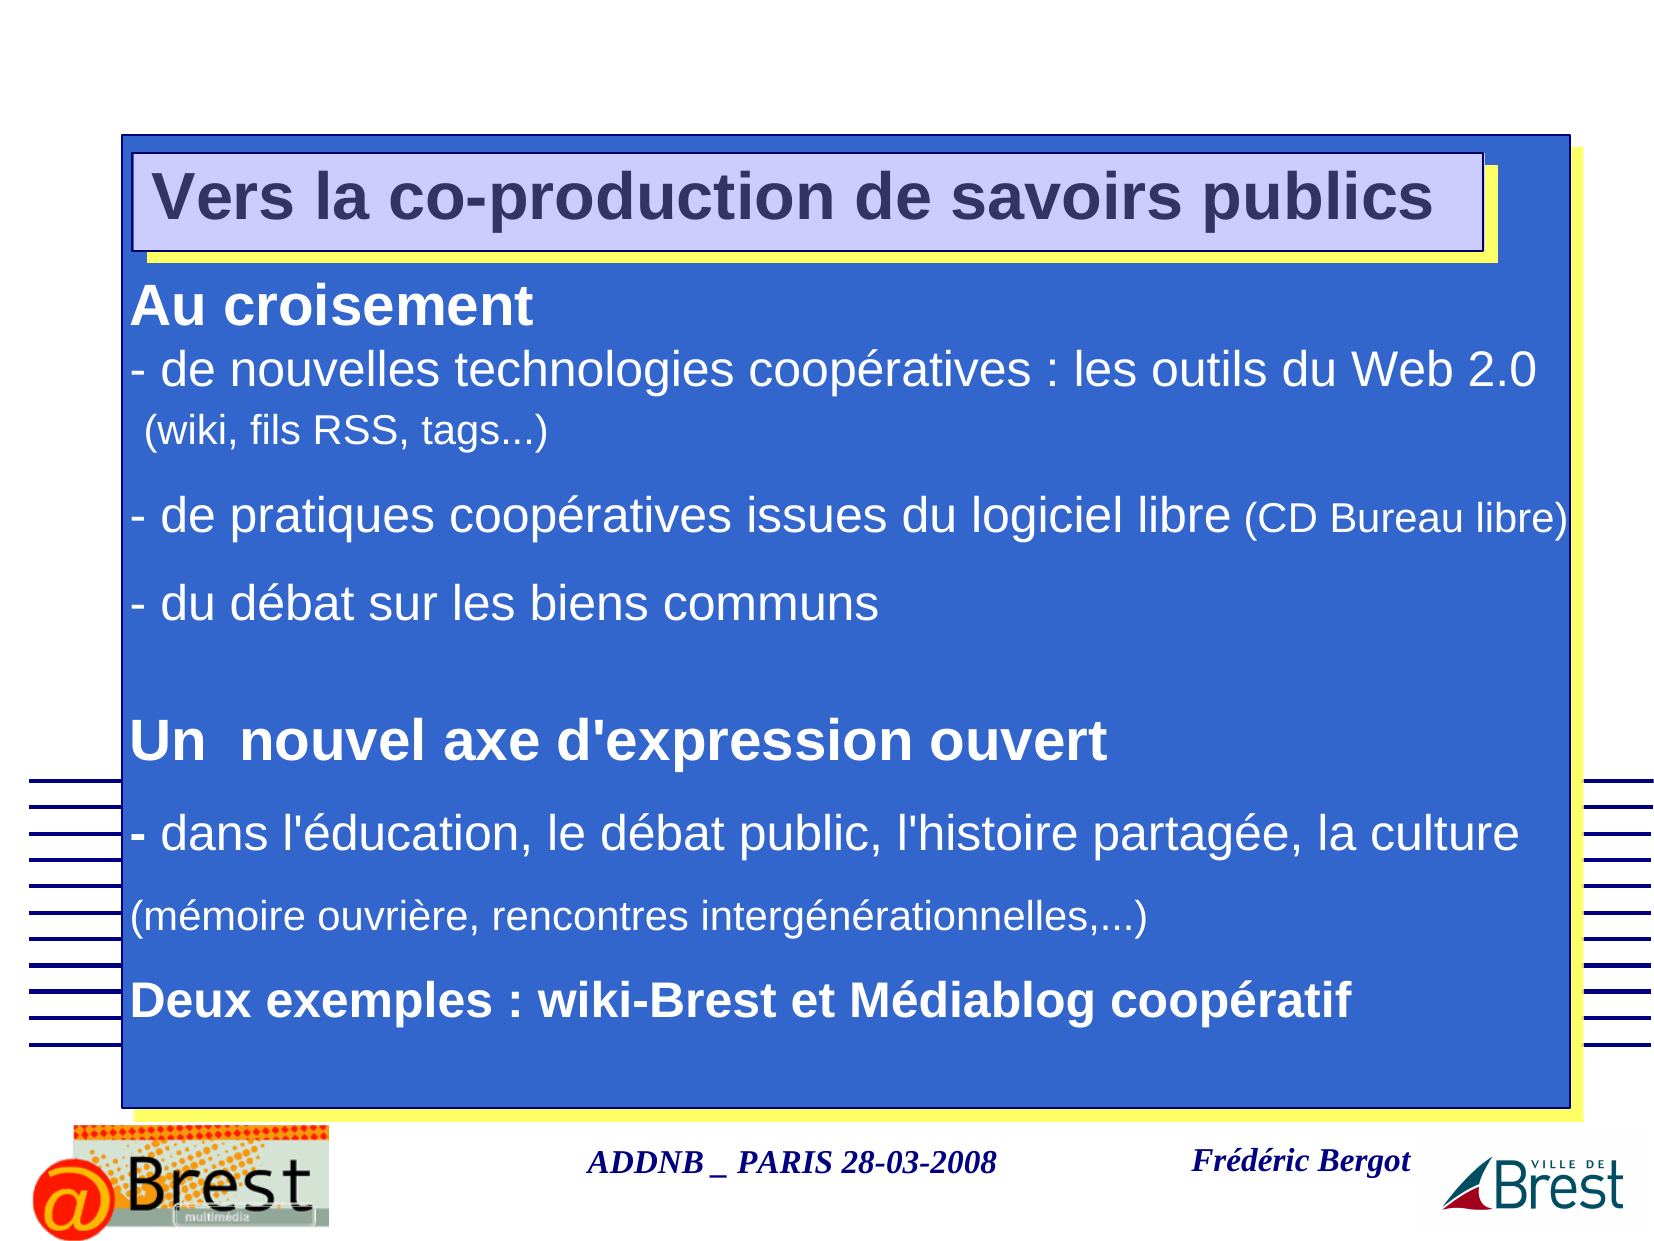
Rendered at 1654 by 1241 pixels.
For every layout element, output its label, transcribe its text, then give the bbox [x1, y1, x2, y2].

text_box Au croisement - de nouvelles technologies coopératives : les outils du Web 2.0 (wiki, fils RSS, tags...) - de pratiques coopératives issues du logiciel libre (CD Bureau libre) - du débat sur les biens communs Un nouvel axe d'expression ouvert - dans l'éducation, le débat public, l'histoire partagée, la culture (mémoire ouvrière, rencontres intergénérationnelles,...) Deux exemples : wiki-Brest et Médiablog coopératif [129, 269, 1569, 1031]
text_box Vers la co-production de savoirs publics [151, 158, 1654, 239]
picture [1414, 1128, 1651, 1238]
picture [28, 1125, 329, 1241]
text_box [134, 153, 1498, 263]
